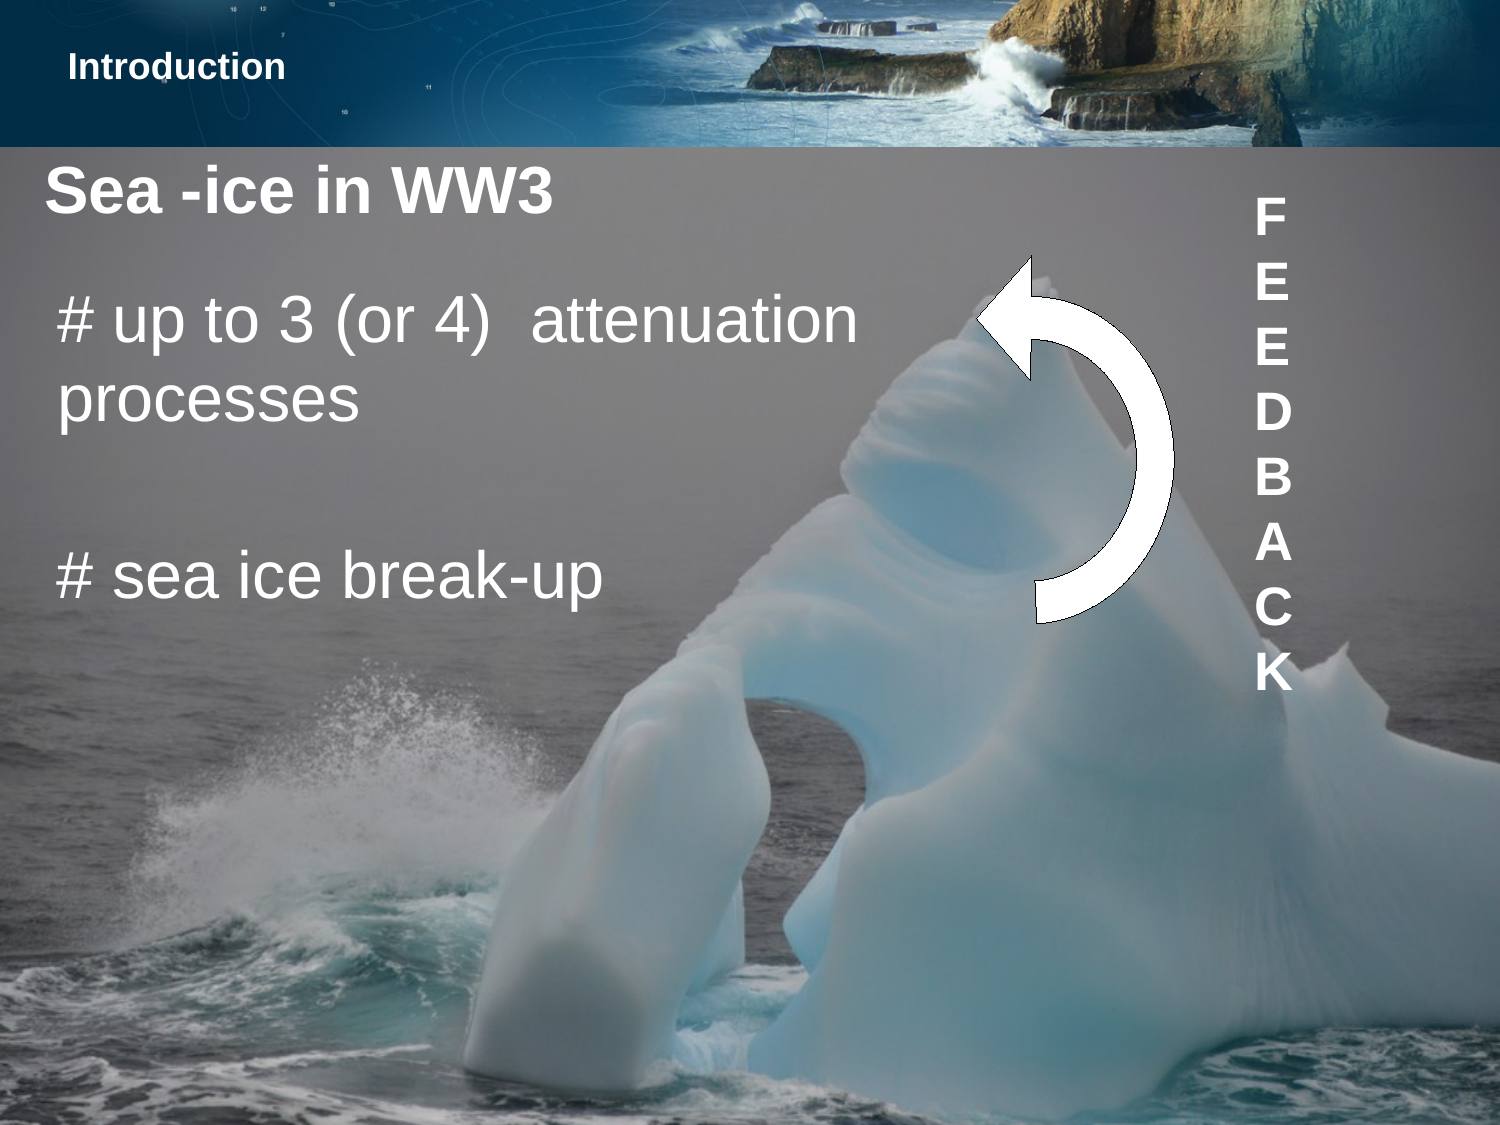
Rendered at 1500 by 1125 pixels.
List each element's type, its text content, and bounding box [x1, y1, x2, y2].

text_box # up to 3 (or 4) attenuation processes [42, 267, 945, 443]
text_box [867, 169, 1175, 624]
title Introduction [52, 29, 355, 100]
text_box FEEDBACK [1240, 173, 1300, 709]
text_box # sea ice break-up [41, 524, 857, 621]
title Sea -ice in WW3 [29, 118, 964, 257]
picture [0, 0, 1500, 1125]
